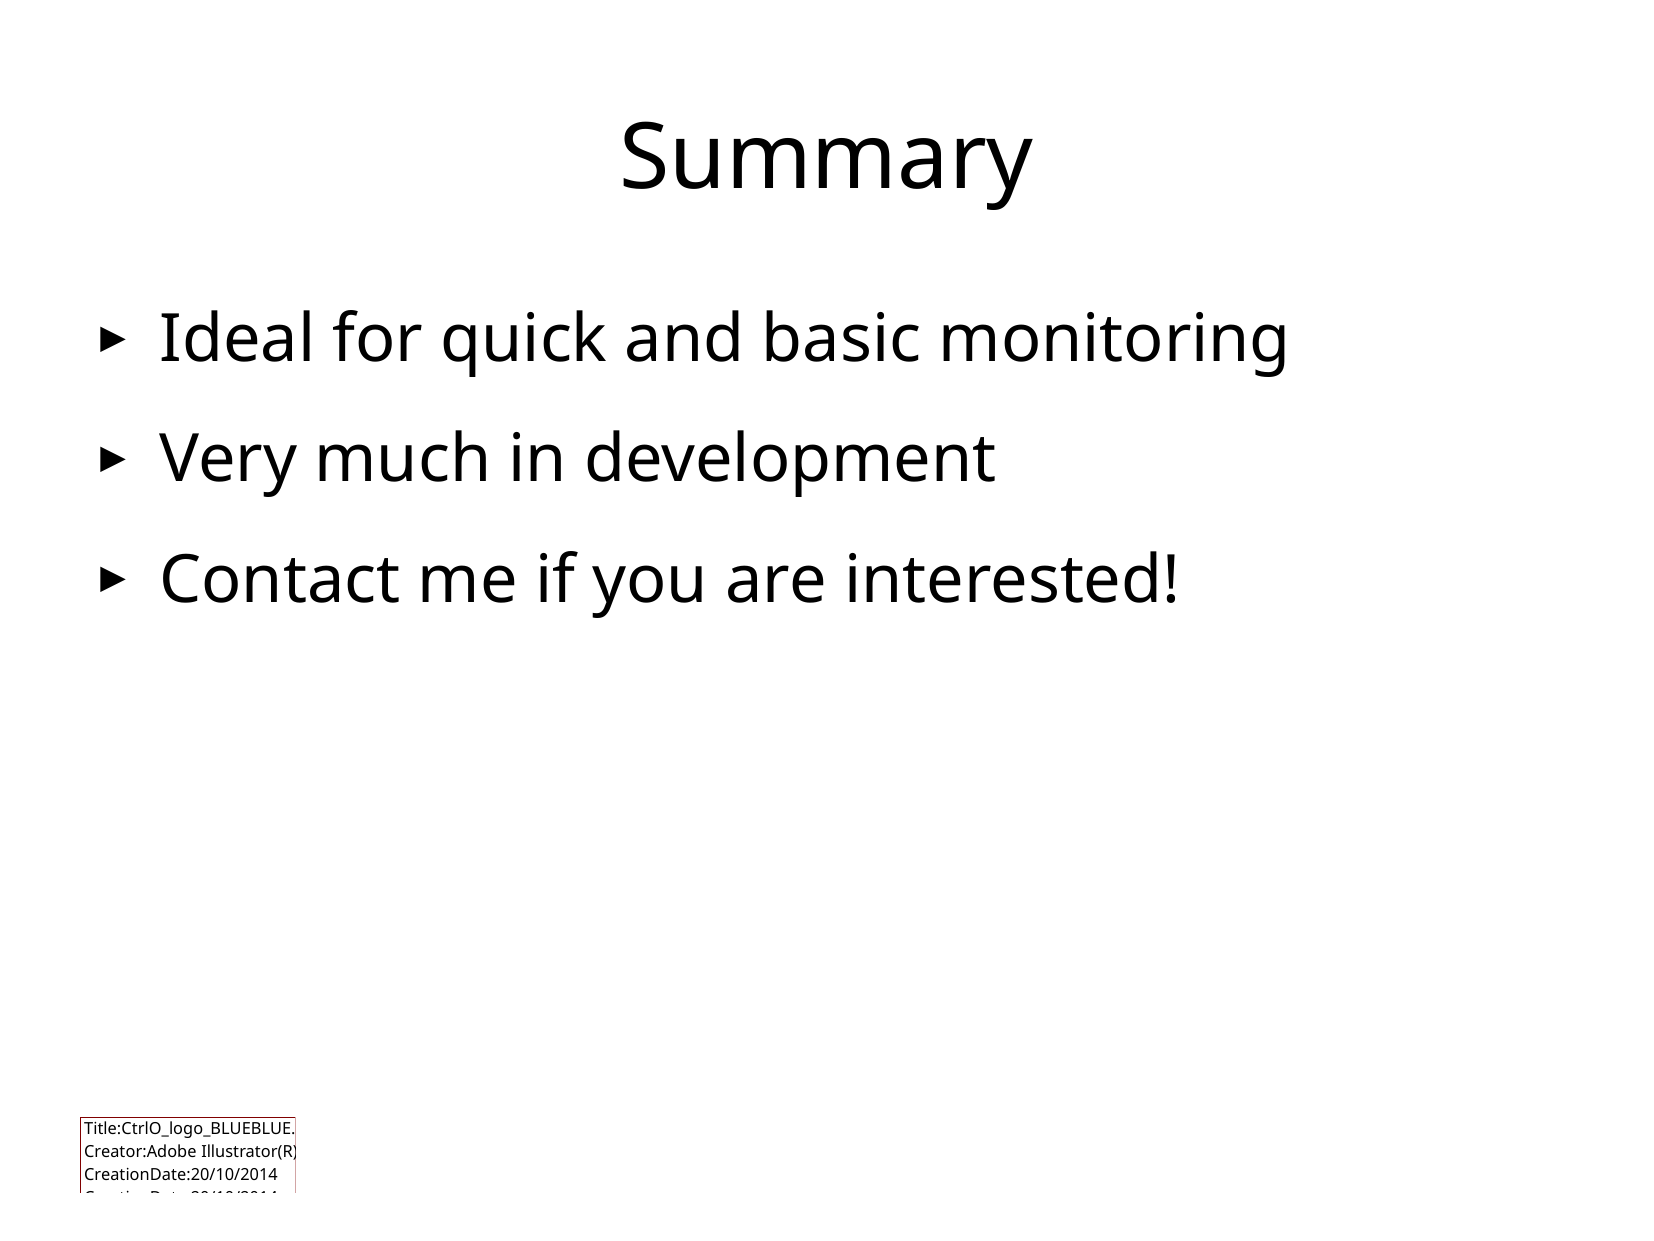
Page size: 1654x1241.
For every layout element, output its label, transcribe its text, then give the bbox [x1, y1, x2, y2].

list Ideal for quick and basic monitoring Very much in development Contact me if you are interested! [82, 290, 1571, 1010]
title Summary [82, 49, 1571, 257]
